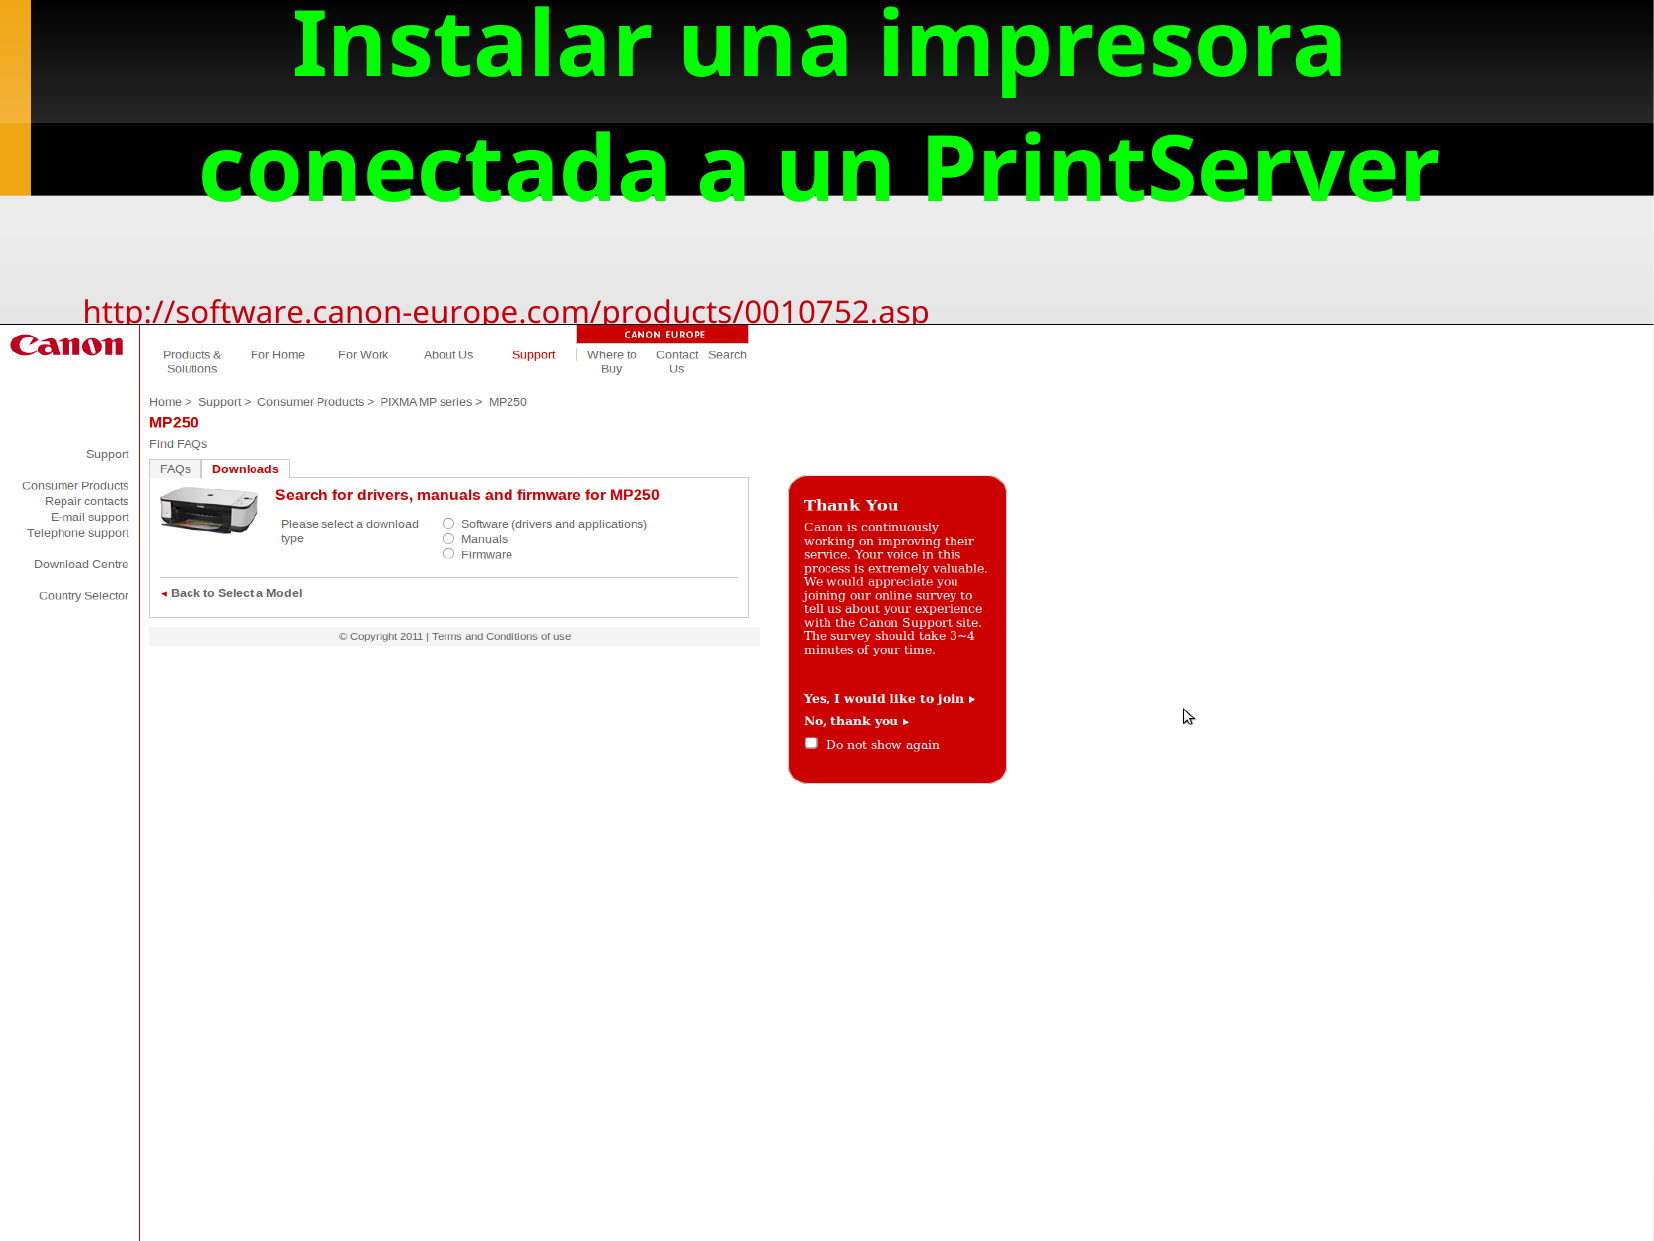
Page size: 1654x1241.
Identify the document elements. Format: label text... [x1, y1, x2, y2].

title Instalar una impresora conectada a un PrintServer [76, 0, 1565, 208]
picture [0, 0, 1654, 1241]
list http://software.canon-europe.com/products/0010752.asp [82, 290, 1571, 324]
